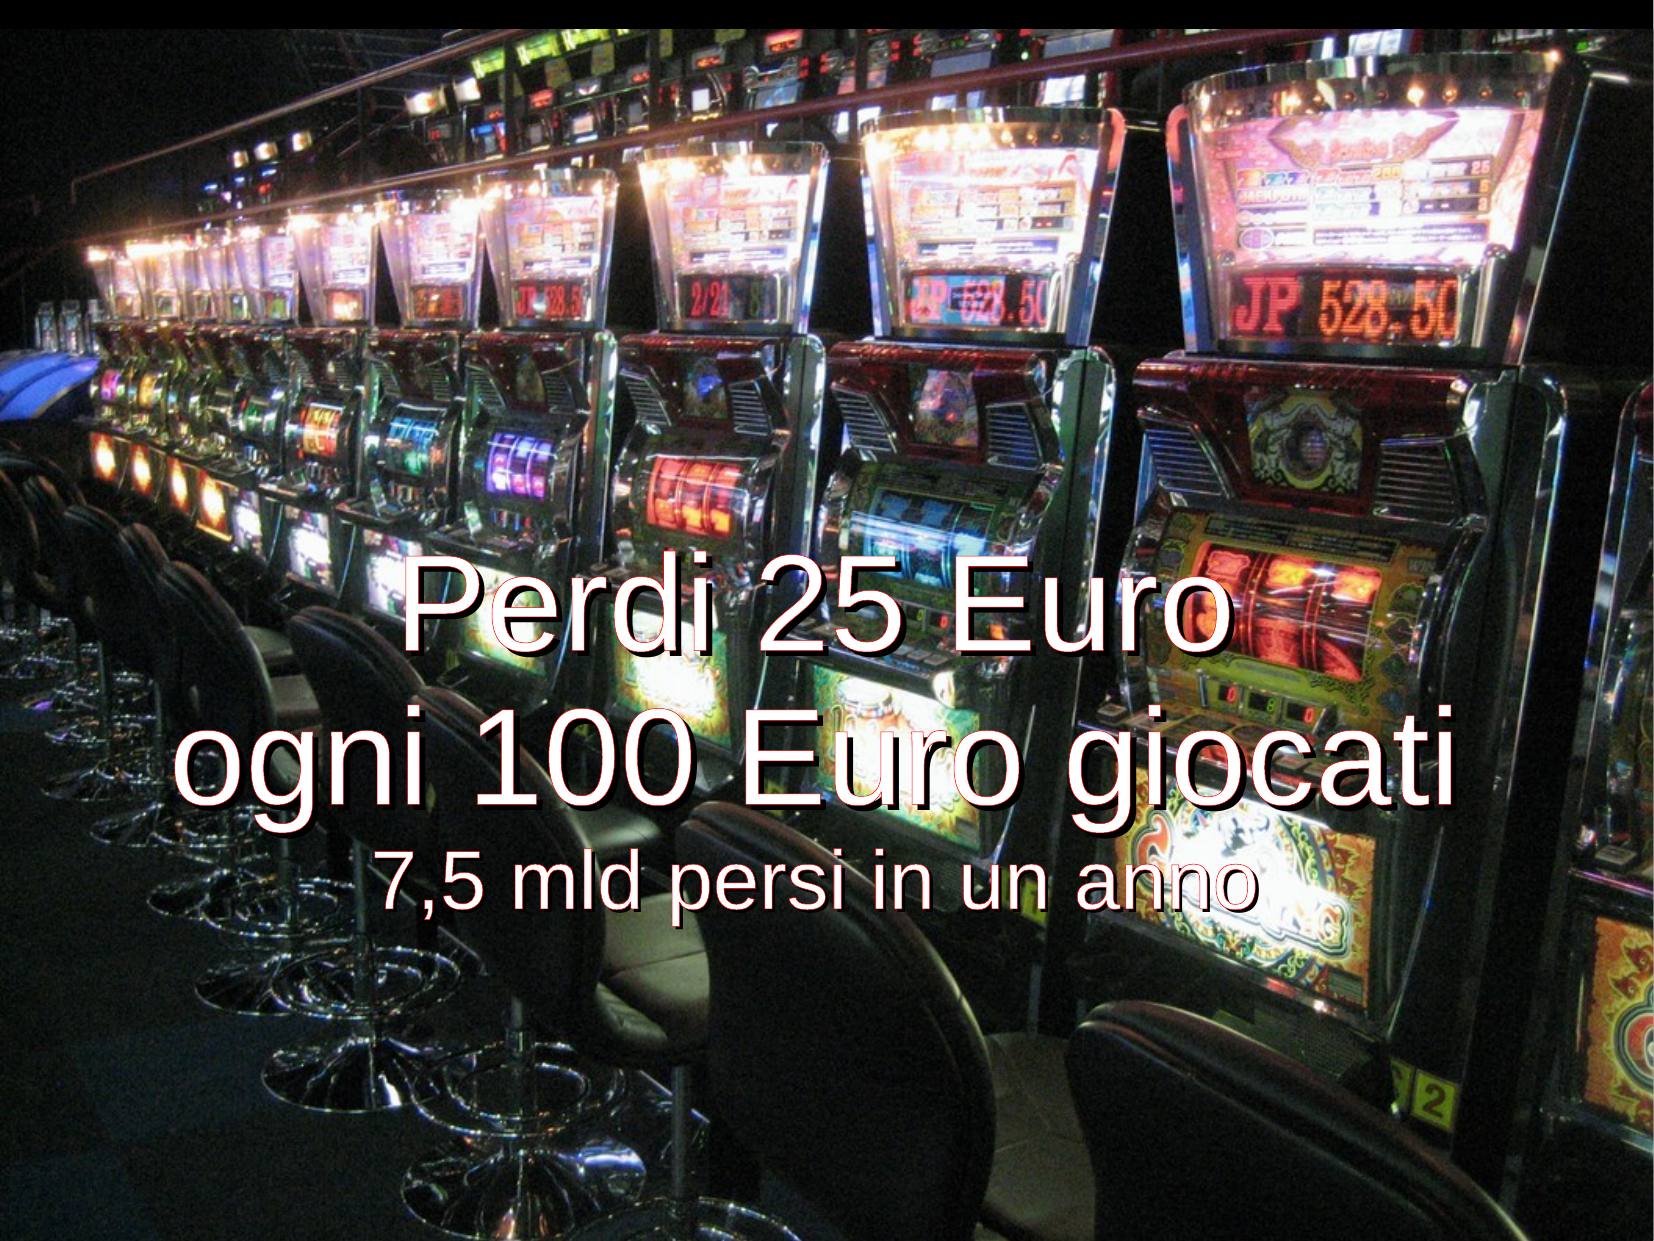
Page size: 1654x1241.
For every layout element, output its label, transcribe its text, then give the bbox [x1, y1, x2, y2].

picture [0, 29, 1654, 1241]
title Perdi 25 Euro ogni 100 Euro giocati 7,5 mld persi in un anno [70, 526, 1560, 927]
